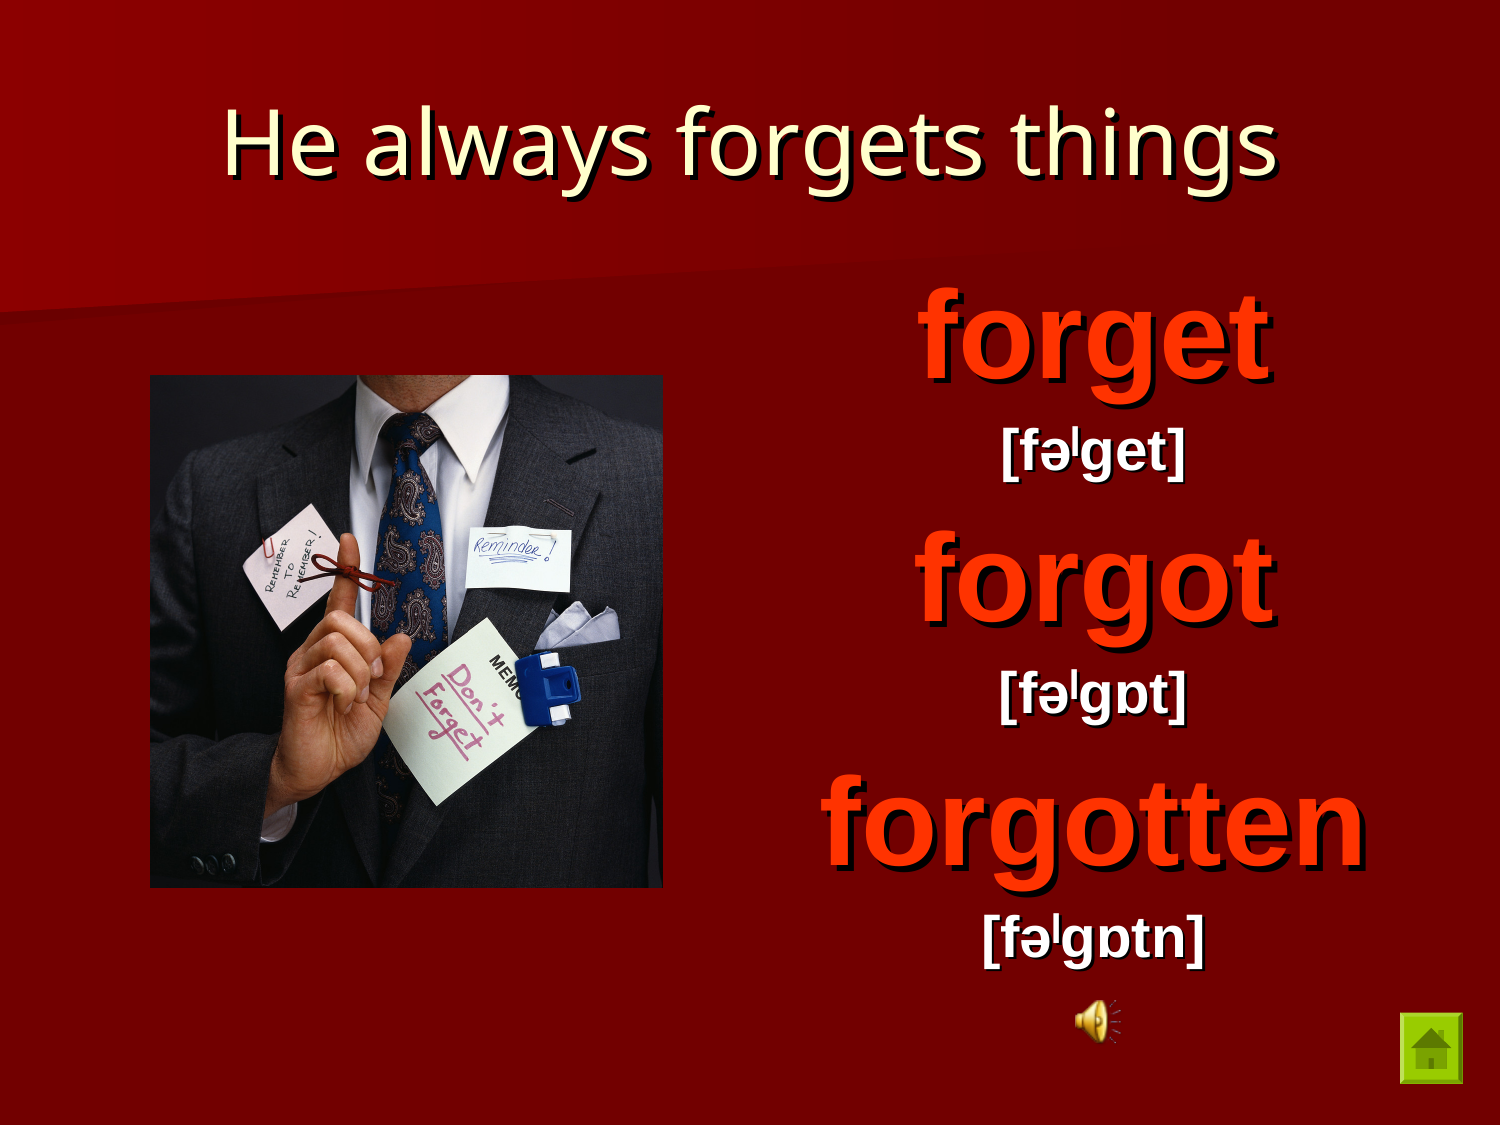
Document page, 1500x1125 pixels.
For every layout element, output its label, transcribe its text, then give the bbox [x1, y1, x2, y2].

list forget [fəˡget] forgot [fəˡgɒt] forgotten [fəˡgɒtn] [762, 262, 1426, 1000]
picture [1074, 999, 1126, 1051]
picture [150, 375, 663, 888]
title He always forgets things [75, 45, 1426, 233]
text_box [1401, 1012, 1463, 1084]
